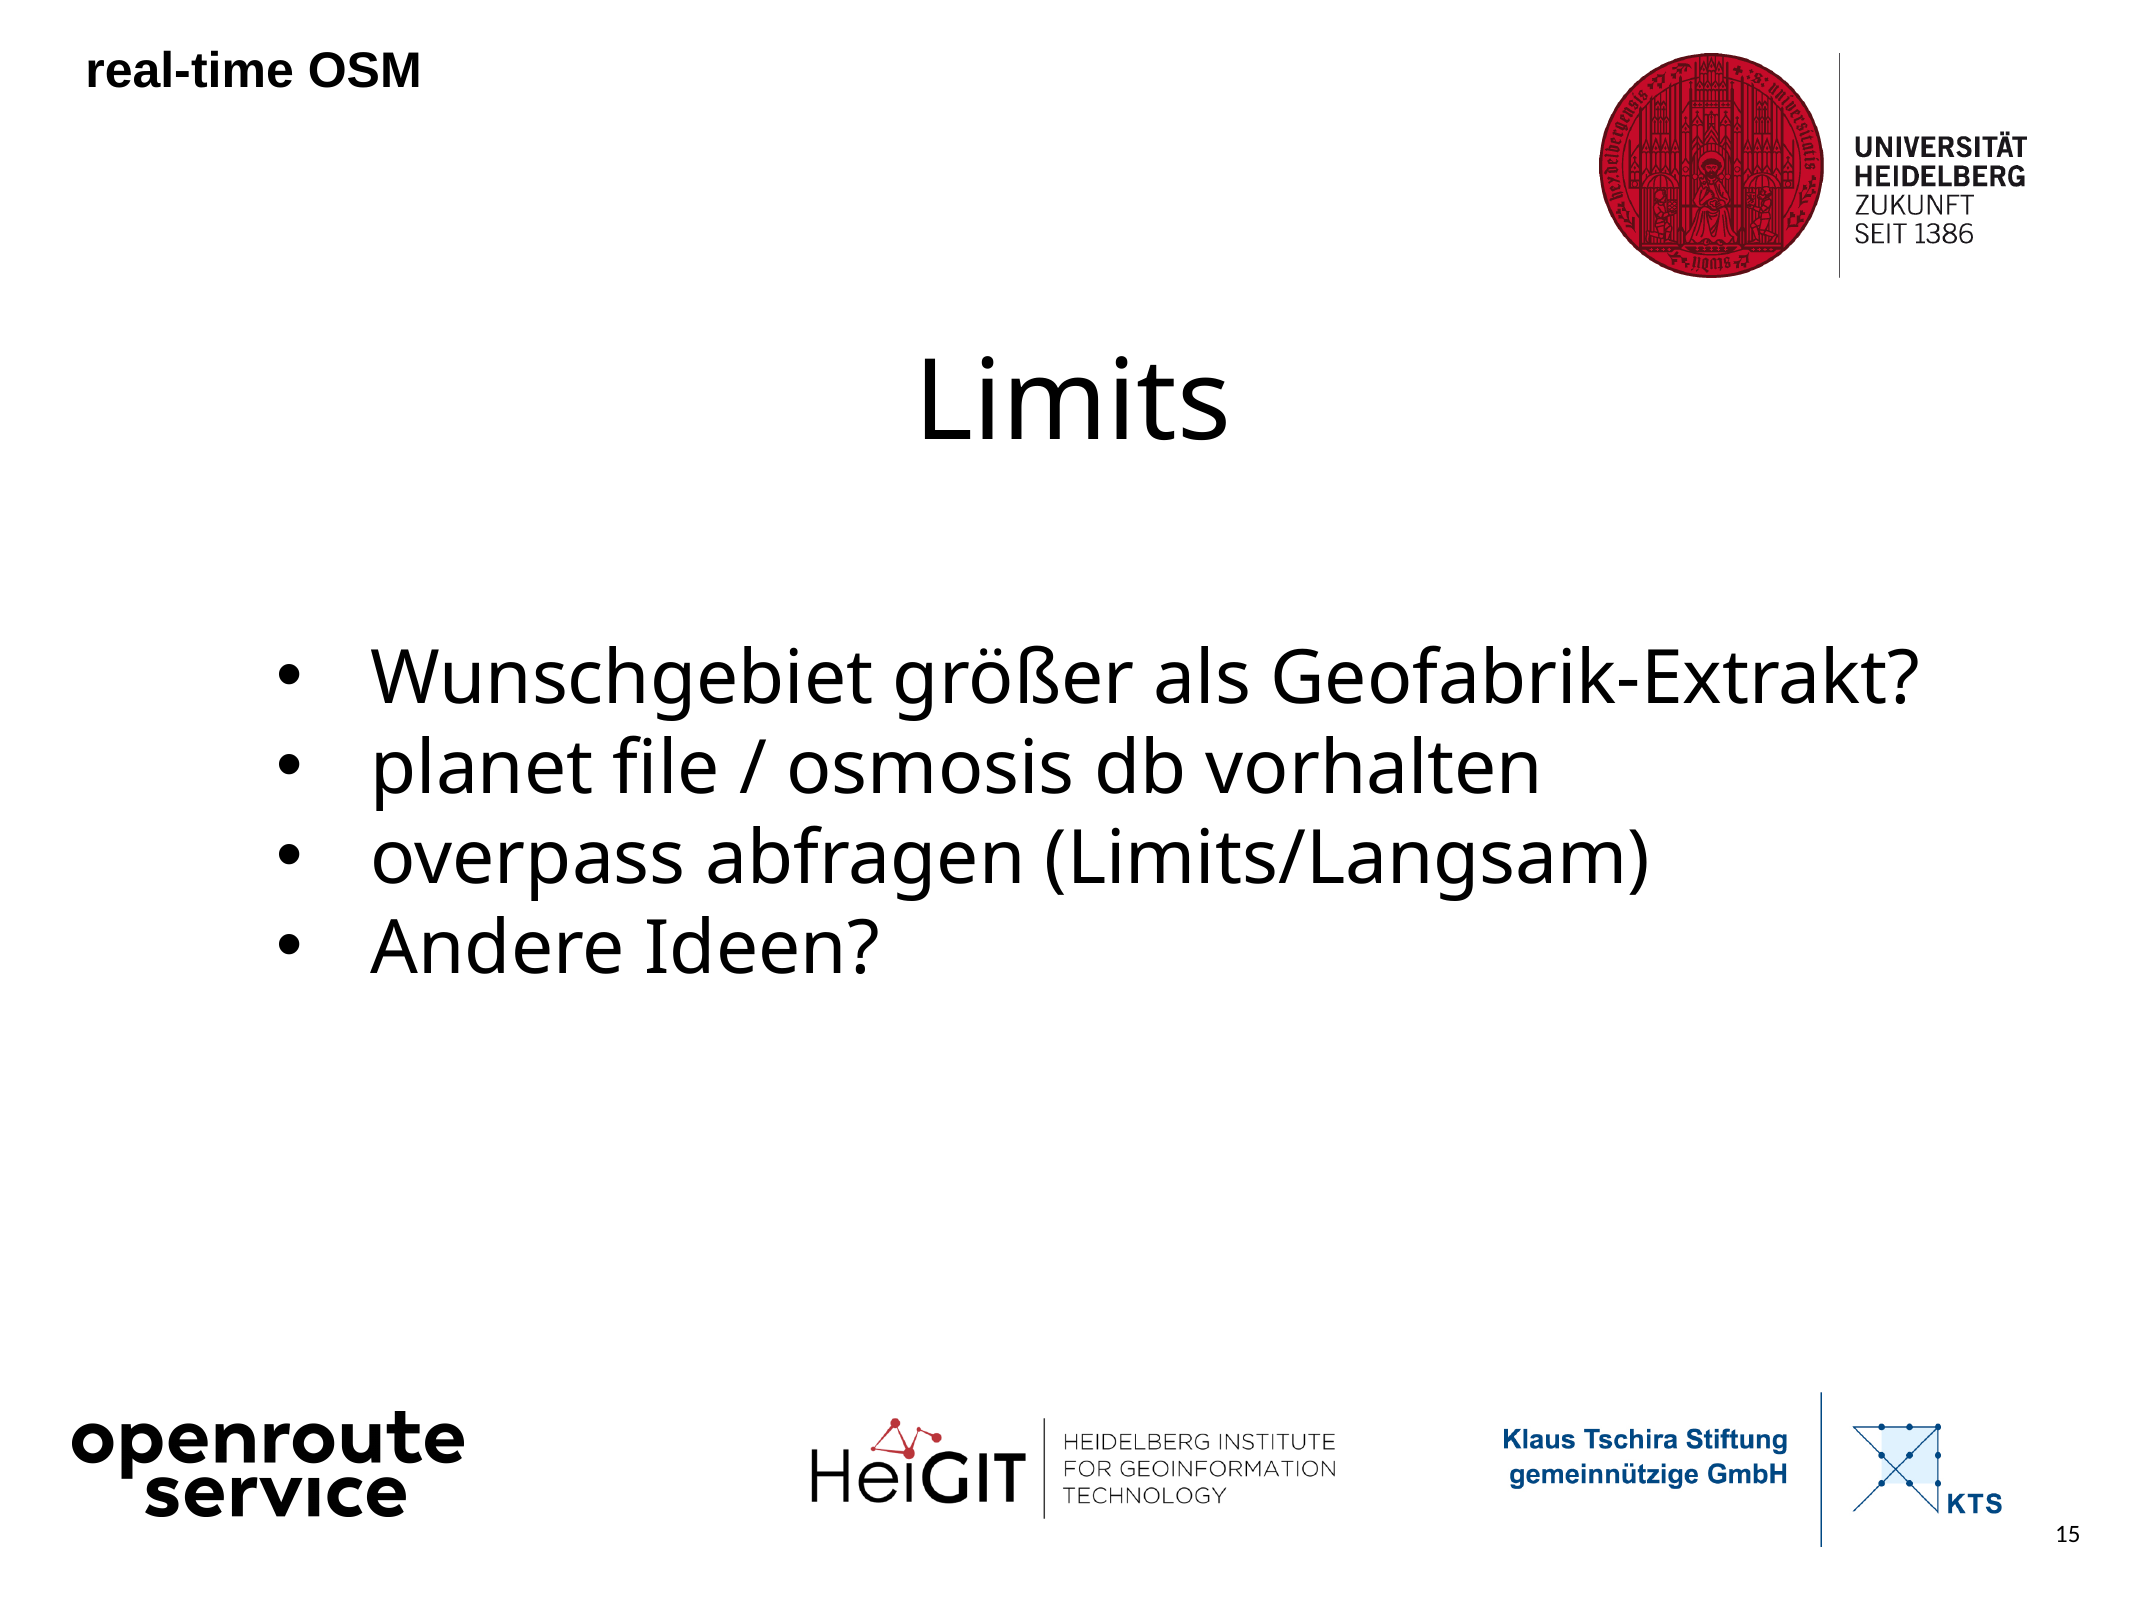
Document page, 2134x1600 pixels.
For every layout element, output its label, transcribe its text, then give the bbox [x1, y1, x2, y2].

picture [72, 1411, 464, 1517]
picture [1474, 1330, 2034, 1597]
text_box Limits [906, 318, 1240, 471]
text_box real-time OSM [74, 26, 434, 109]
text_box Wunschgebiet größer als Geofabrik-Extrakt? planet file / osmosis db vorhalten overpass abfragen (Limits/Langsam) Andere Ideen? [268, 620, 1930, 997]
picture [797, 1395, 1349, 1533]
picture [1599, 53, 2027, 278]
